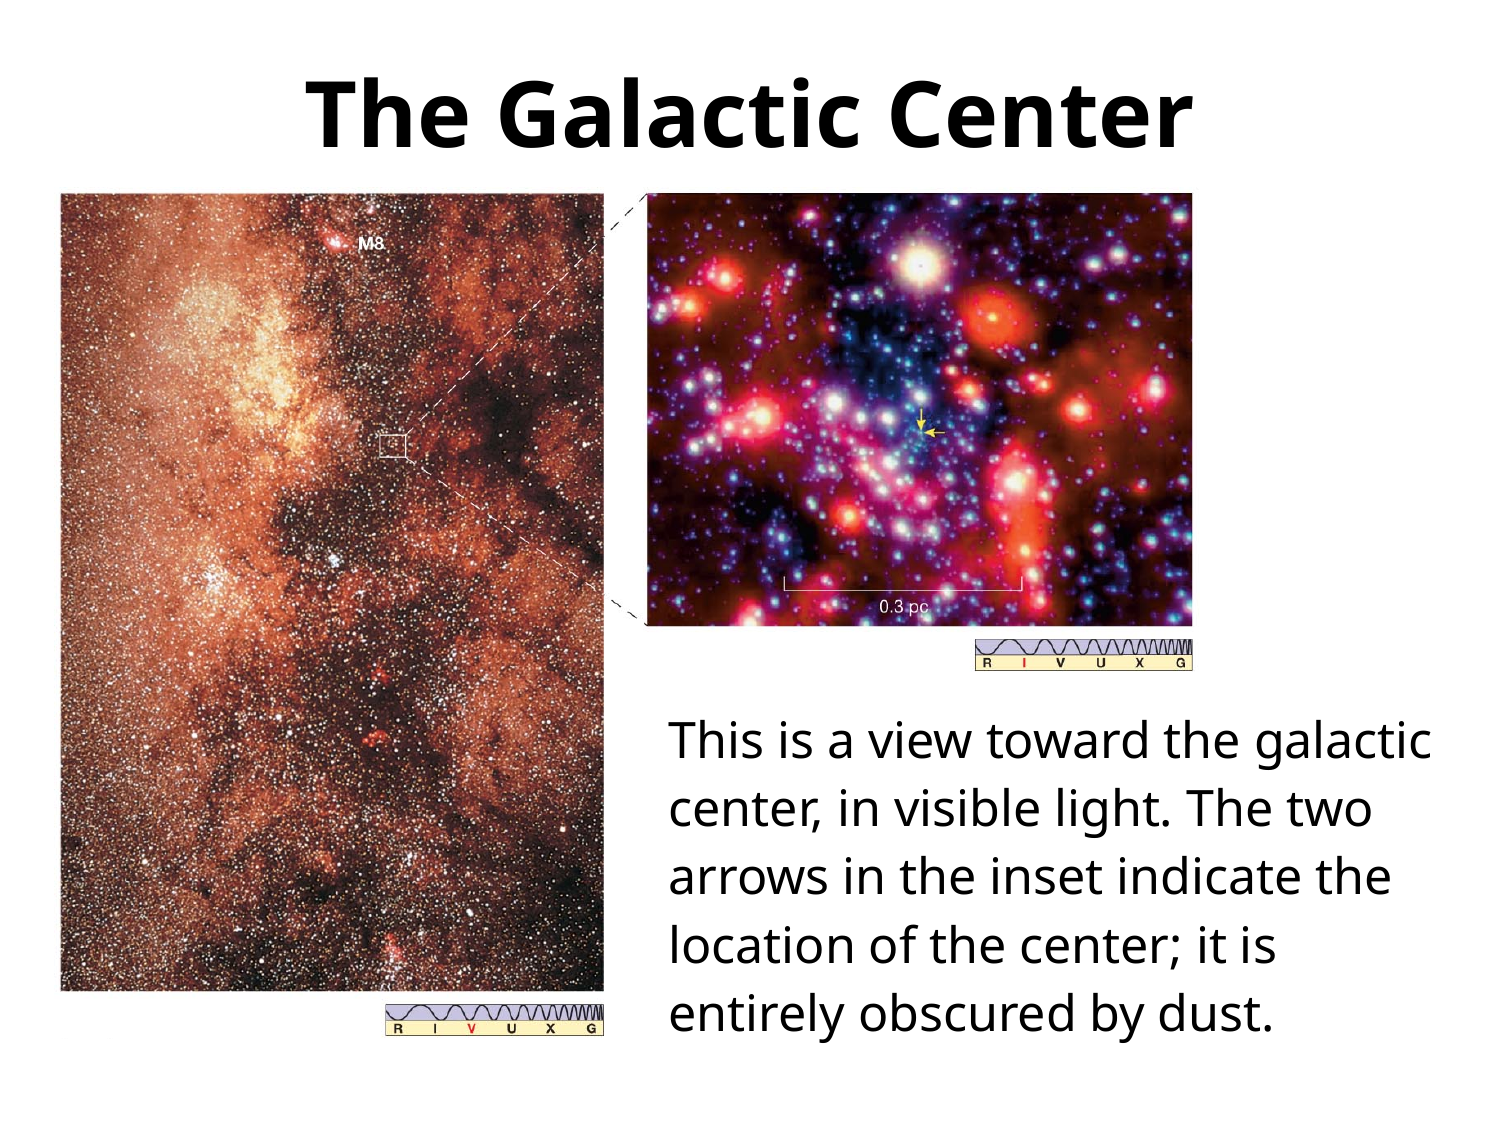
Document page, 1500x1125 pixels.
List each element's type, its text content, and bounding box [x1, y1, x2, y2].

title The Galactic Center [30, 58, 1471, 167]
picture [54, 187, 1200, 1039]
list This is a view toward the galactic center, in visible light. The two arrows in the inset indicate the location of the center; it is entirely obscured by dust. [668, 705, 1441, 1096]
